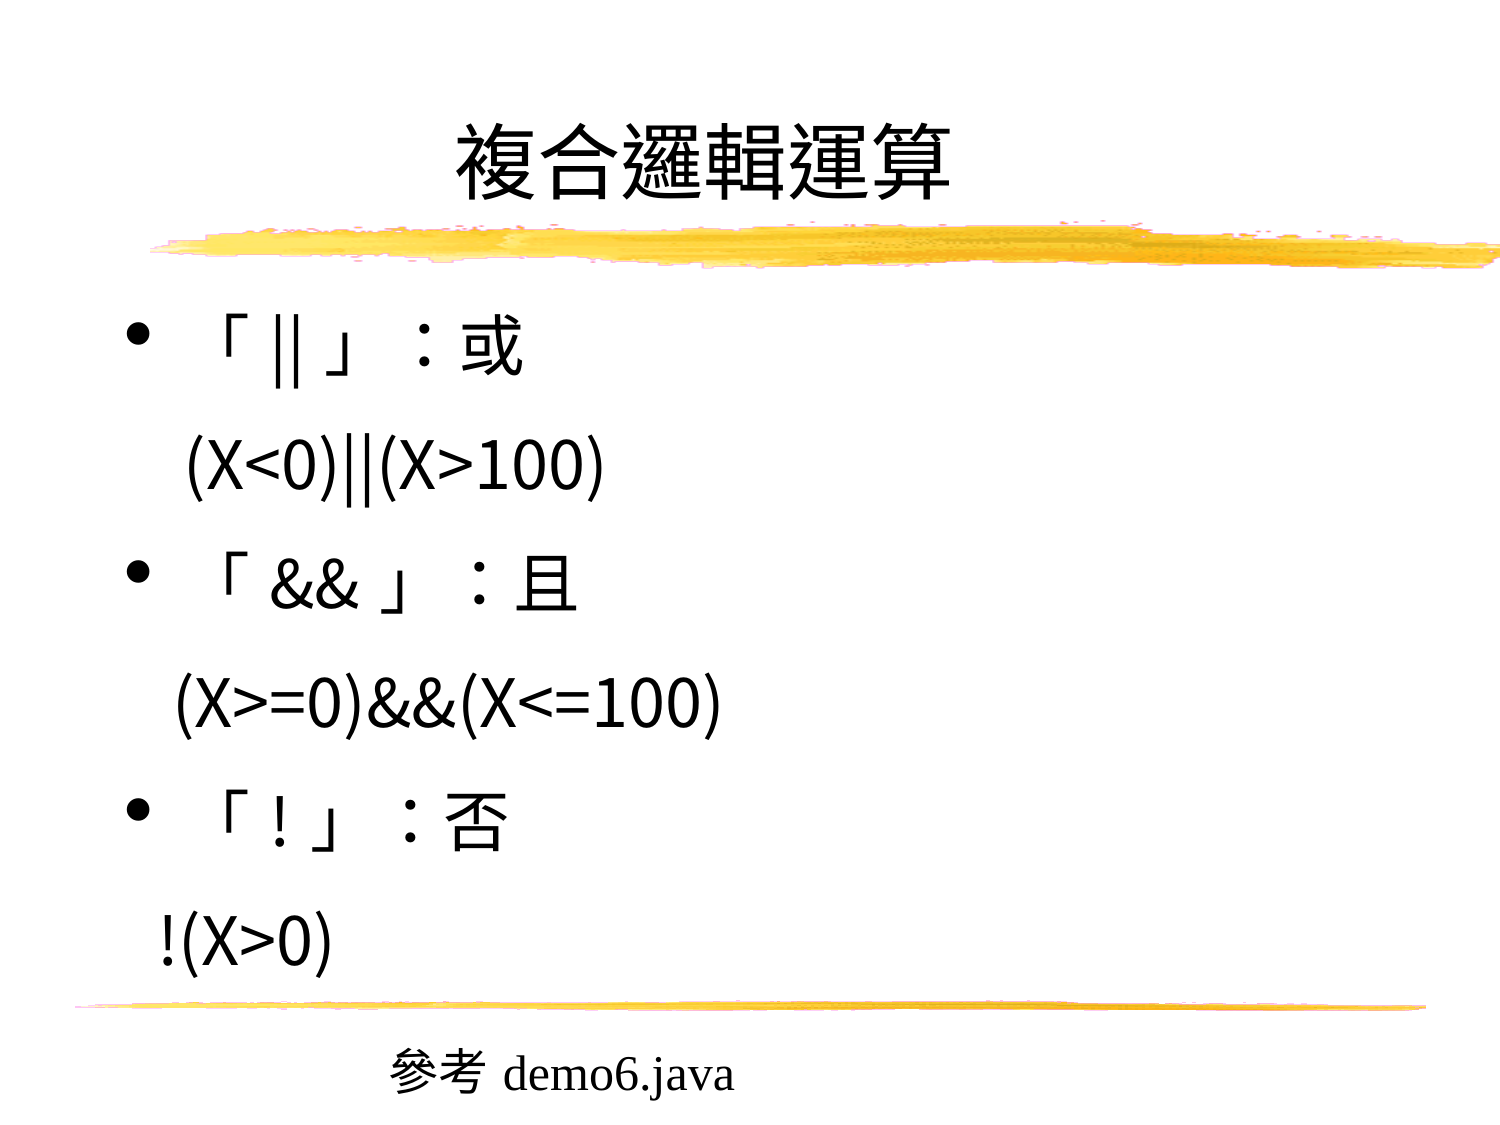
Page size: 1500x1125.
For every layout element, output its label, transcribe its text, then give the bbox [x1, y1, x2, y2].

list 「||」：或 (X<0)||(X>100) 「&&」：且 (X>=0)&&(X<=100) 「!」：否 !(X>0) [112, 277, 1388, 1000]
picture [150, 215, 1500, 279]
text_box 參考demo6.java [388, 1026, 733, 1090]
picture [75, 999, 1426, 1013]
title 複合邏輯運算 [66, 37, 1342, 225]
